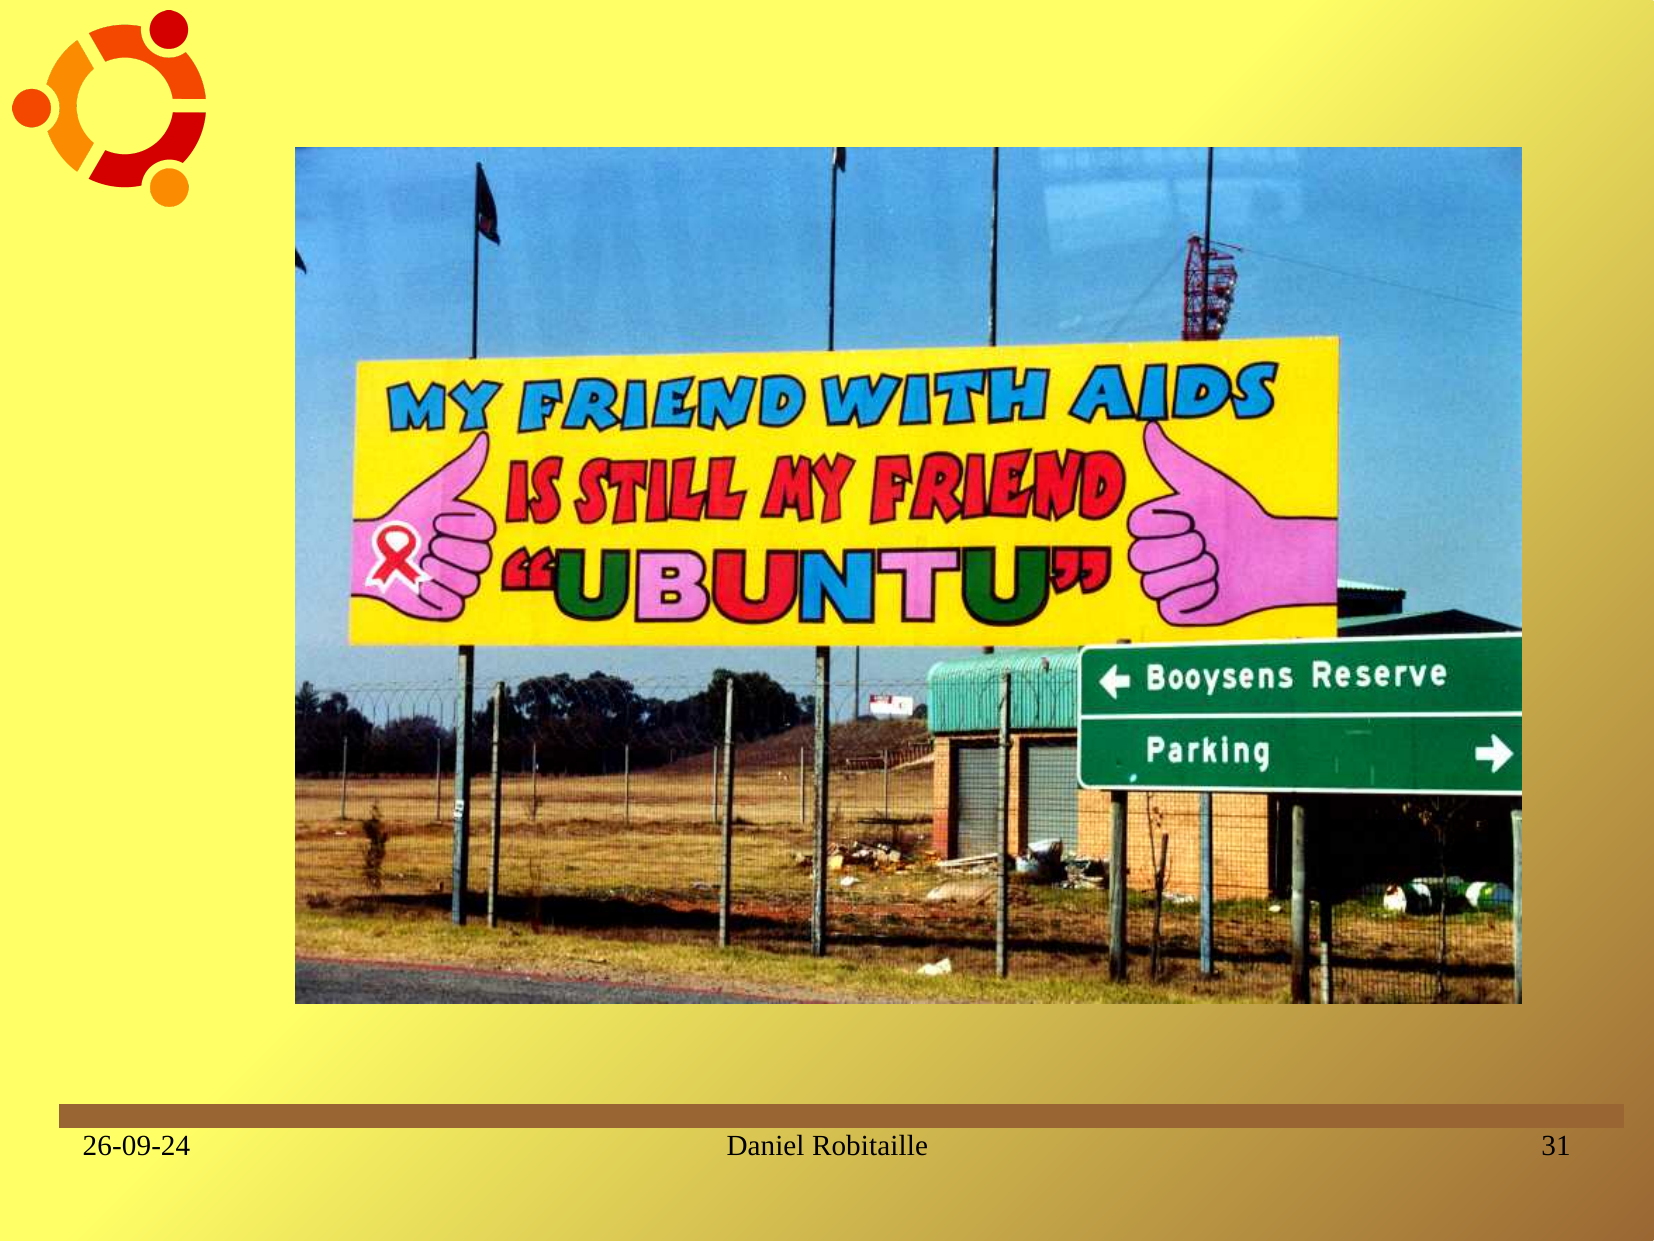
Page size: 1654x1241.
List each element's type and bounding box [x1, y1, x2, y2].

picture [295, 147, 1522, 1004]
picture [12, 10, 207, 207]
